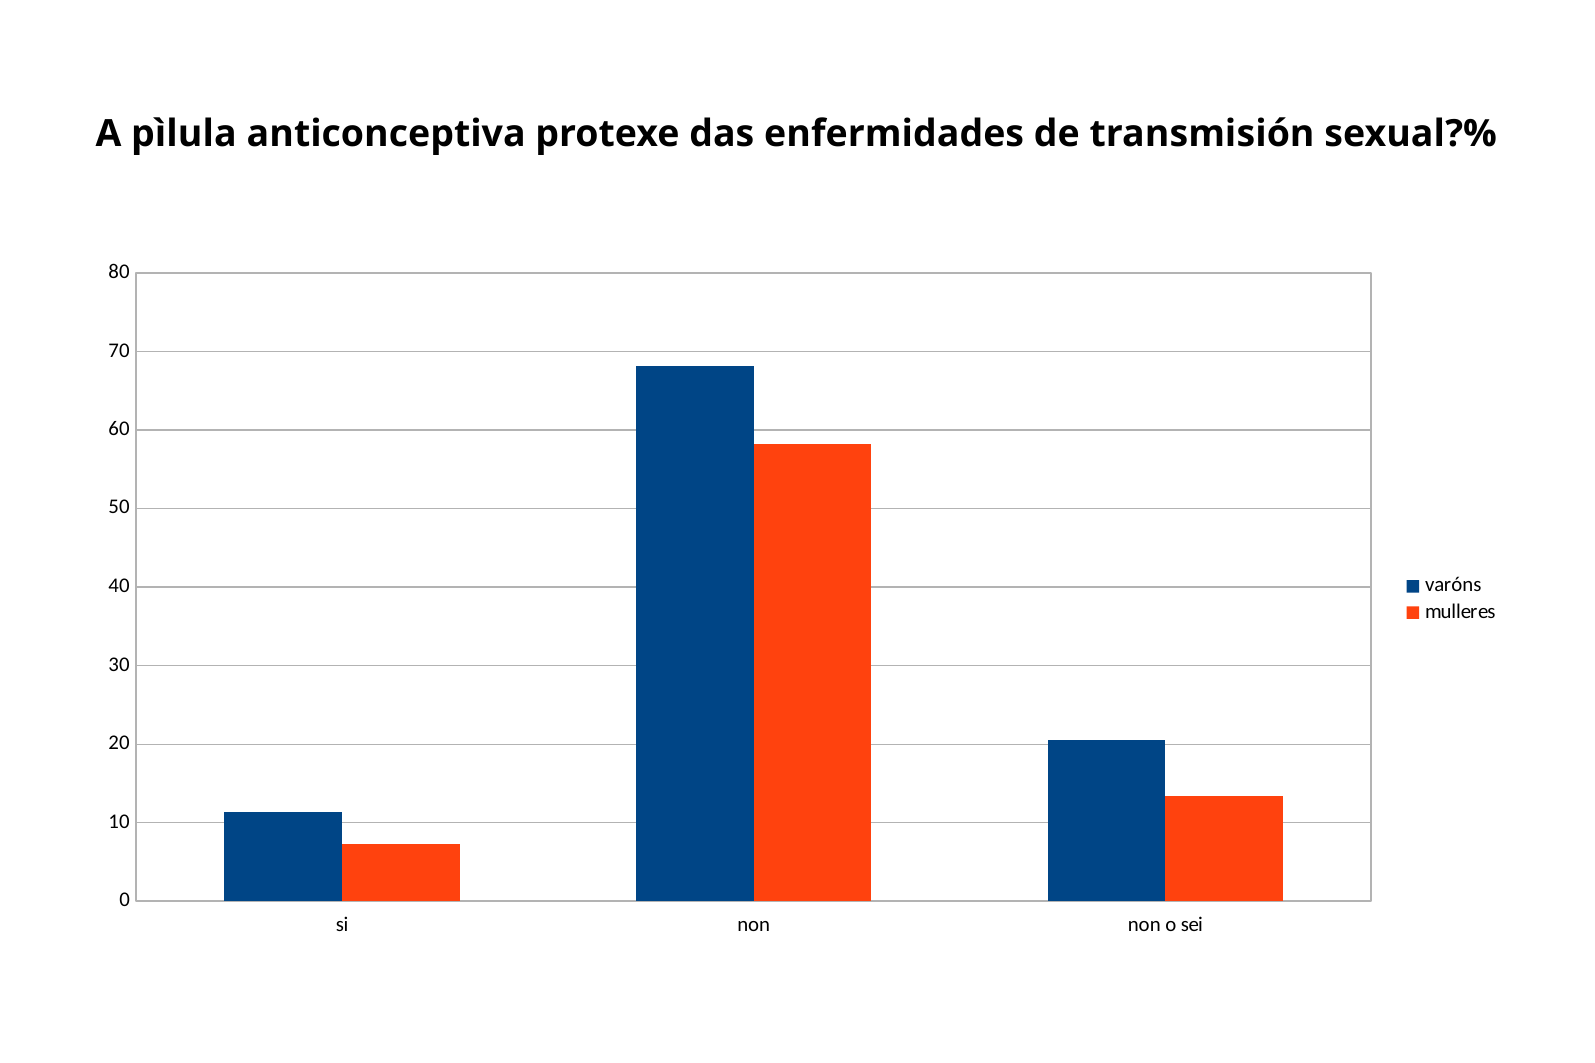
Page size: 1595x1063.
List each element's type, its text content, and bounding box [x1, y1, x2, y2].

title A pìlula anticonceptiva protexe das enfermidades de transmisión sexual?% [79, 42, 1515, 220]
chart [79, 248, 1515, 951]
